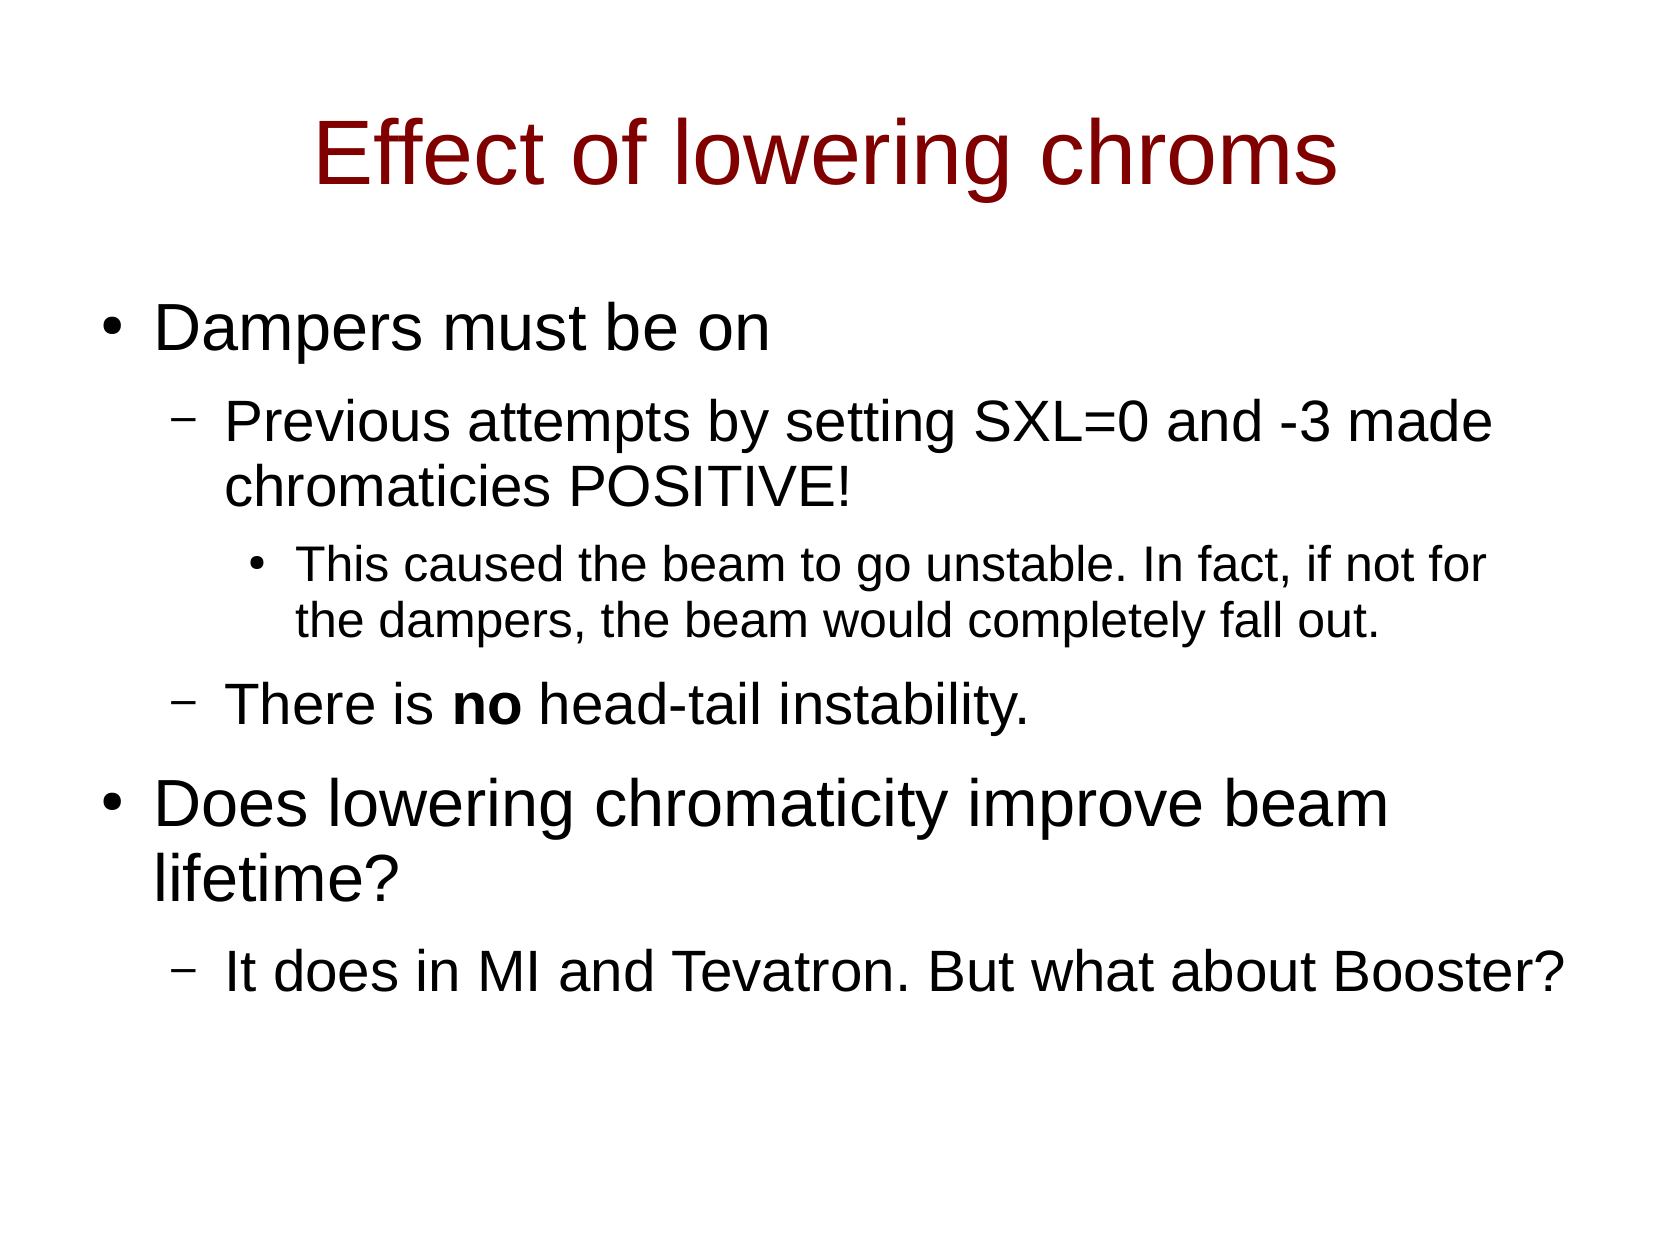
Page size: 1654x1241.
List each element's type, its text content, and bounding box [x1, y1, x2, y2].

list Dampers must be on Previous attempts by setting SXL=0 and -3 made chromaticies POSITIVE! This caused the beam to go unstable. In fact, if not for the dampers, the beam would completely fall out. There is no head-tail instability. Does lowering chromaticity improve beam lifetime? It does in MI and Tevatron. But what about Booster? [82, 290, 1571, 1010]
title Effect of lowering chroms [82, 49, 1571, 257]
